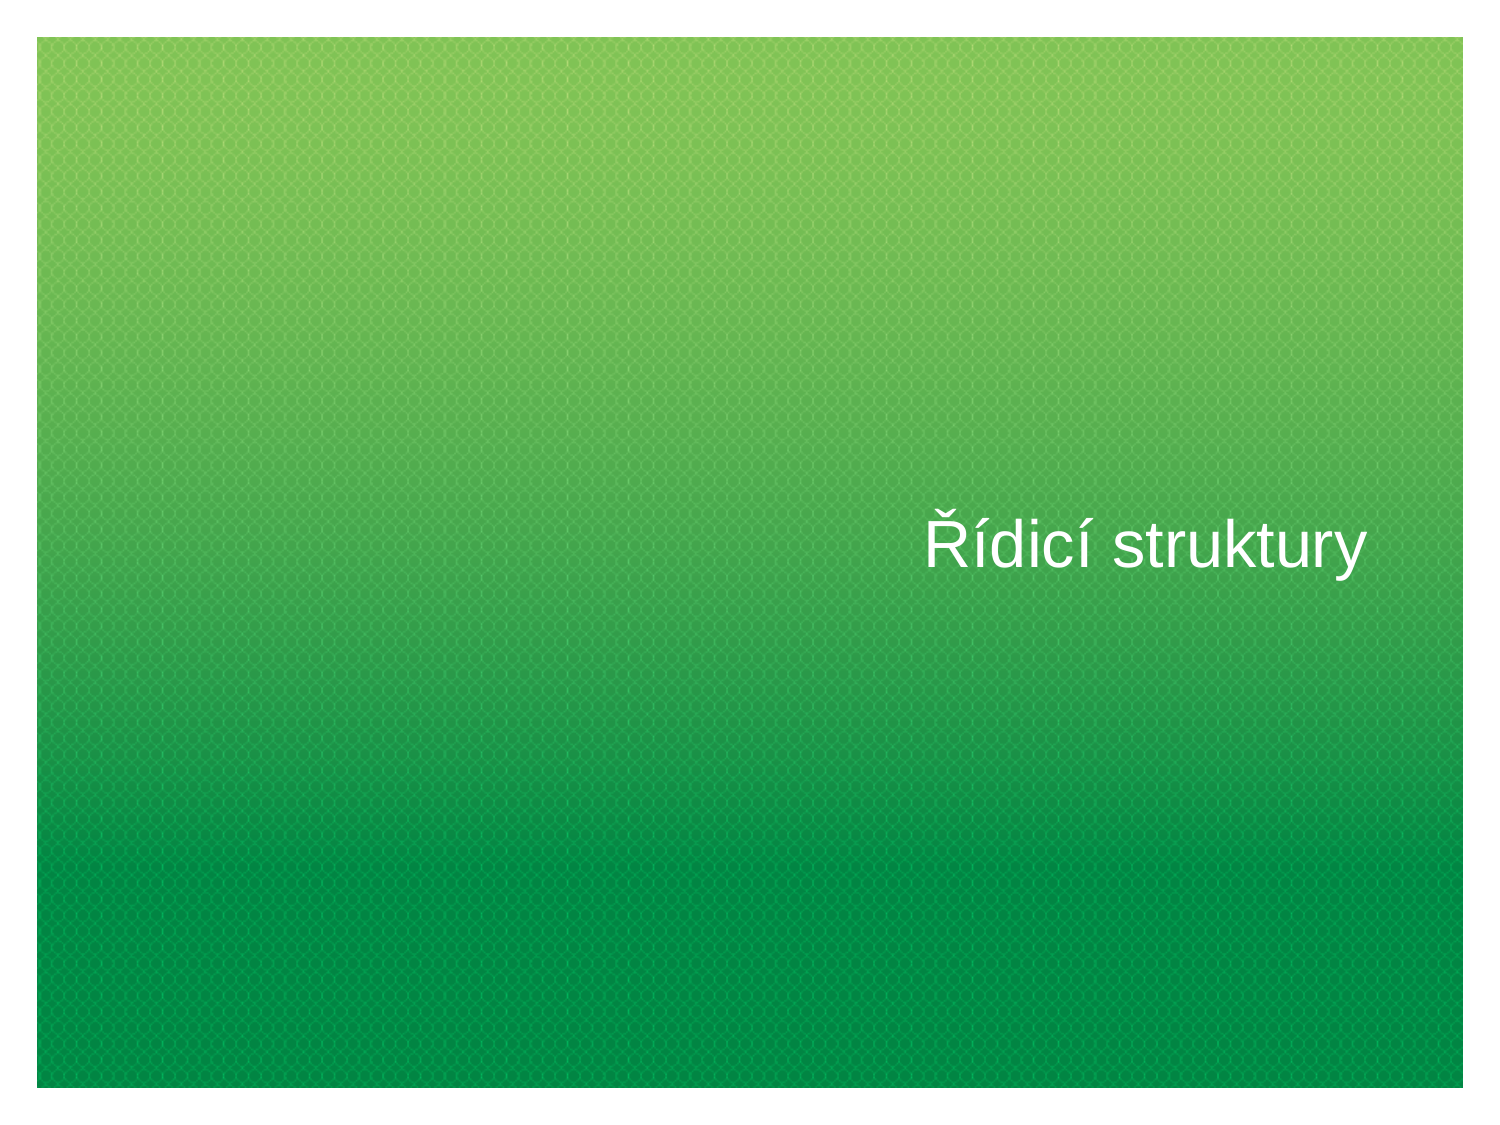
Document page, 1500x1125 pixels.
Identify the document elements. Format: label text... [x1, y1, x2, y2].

picture [37, 37, 1463, 1088]
title Řídicí struktury [135, 450, 1369, 638]
